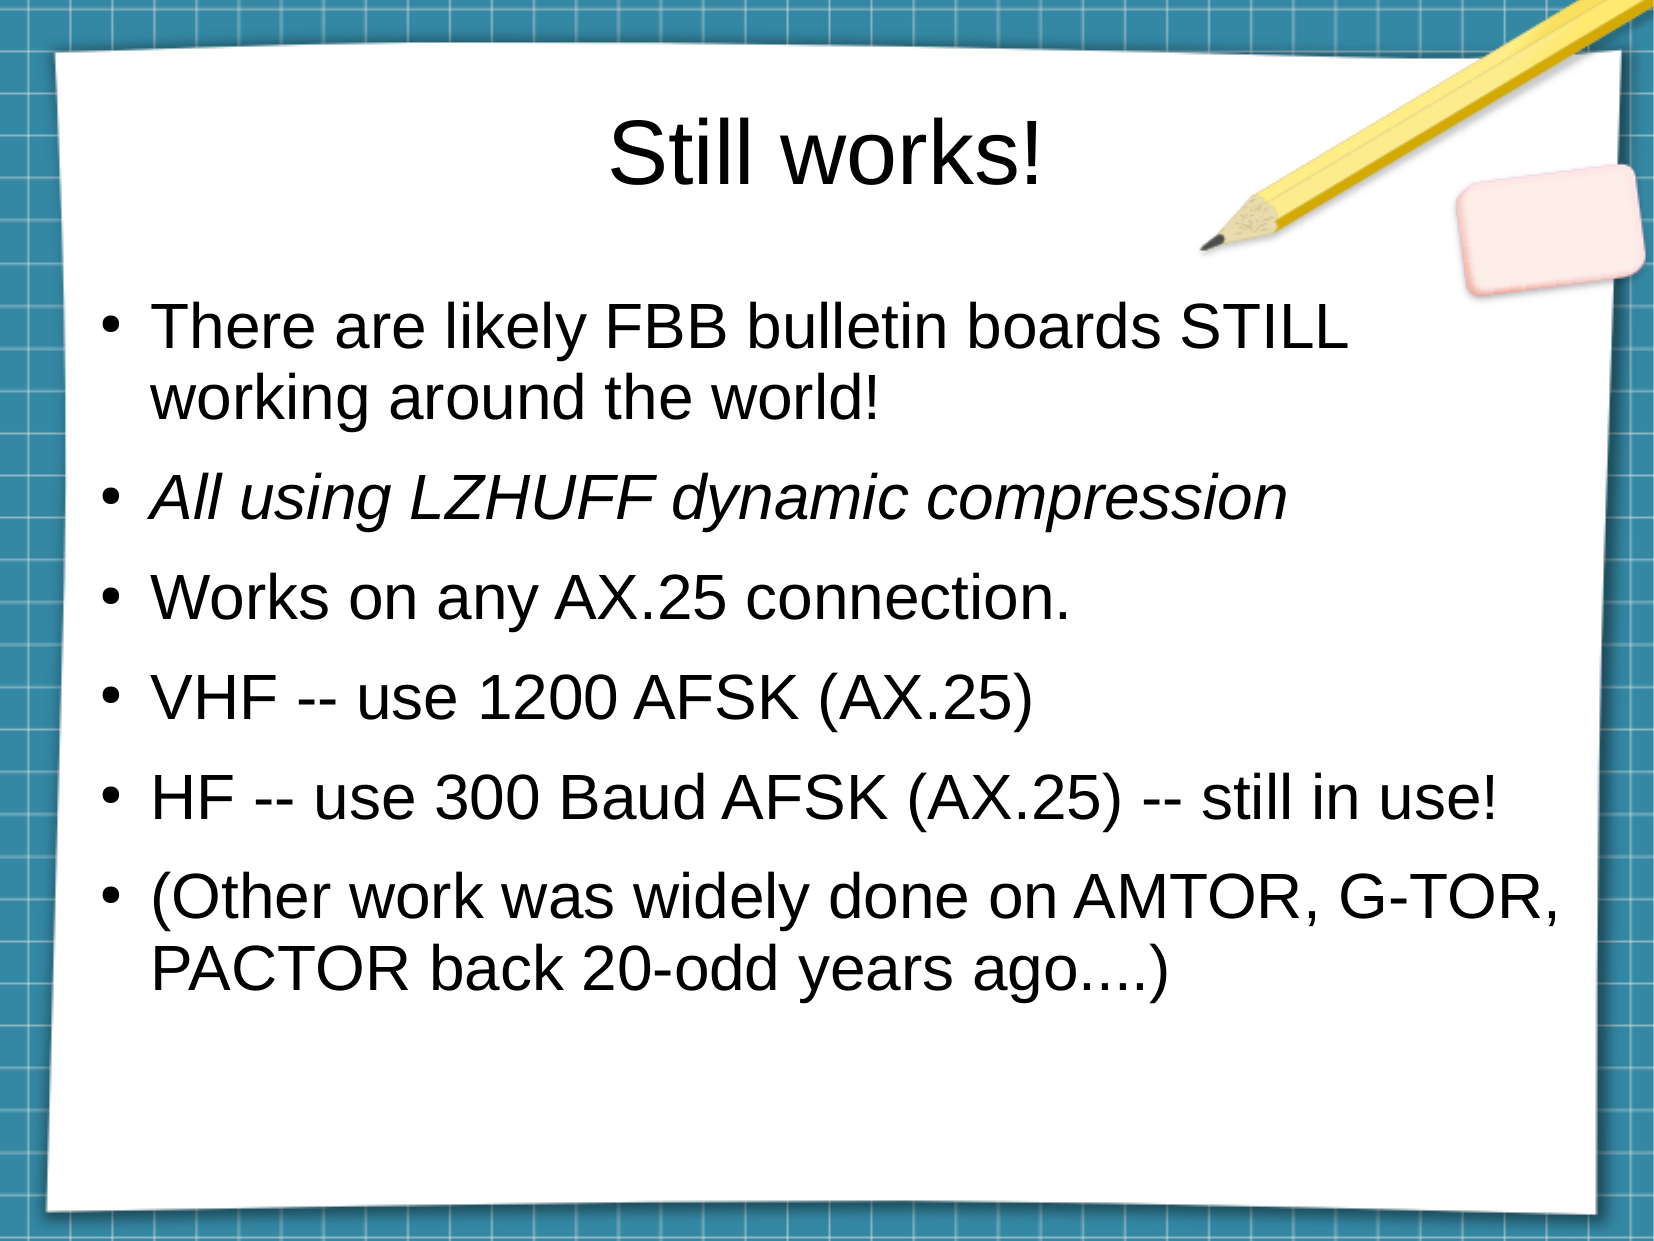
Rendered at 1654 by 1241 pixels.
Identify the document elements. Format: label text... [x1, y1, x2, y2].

title Still works! [82, 49, 1571, 257]
picture [0, 0, 1654, 1241]
list There are likely FBB bulletin boards STILL working around the world! All using LZHUFF dynamic compression Works on any AX.25 connection. VHF -- use 1200 AFSK (AX.25) HF -- use 300 Baud AFSK (AX.25) -- still in use! (Other work was widely done on AMTOR, G-TOR, PACTOR back 20-odd years ago....) [82, 290, 1571, 1010]
